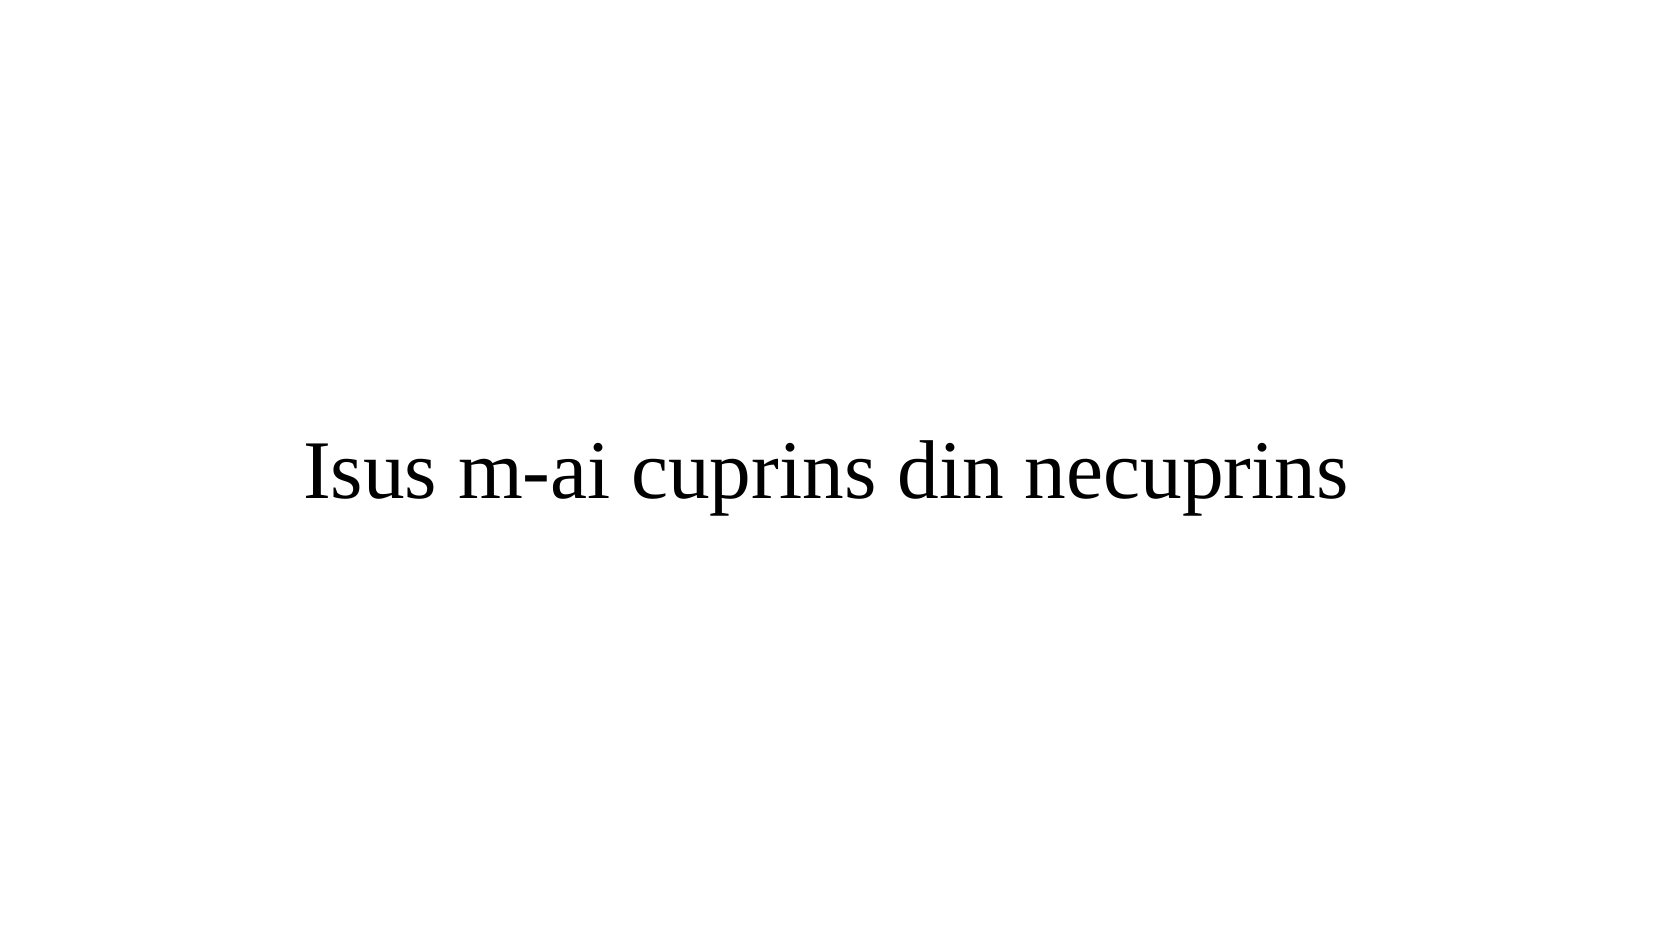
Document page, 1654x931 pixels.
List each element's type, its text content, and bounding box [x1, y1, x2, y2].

title Isus m-ai cuprins din necuprins [165, 392, 1489, 549]
